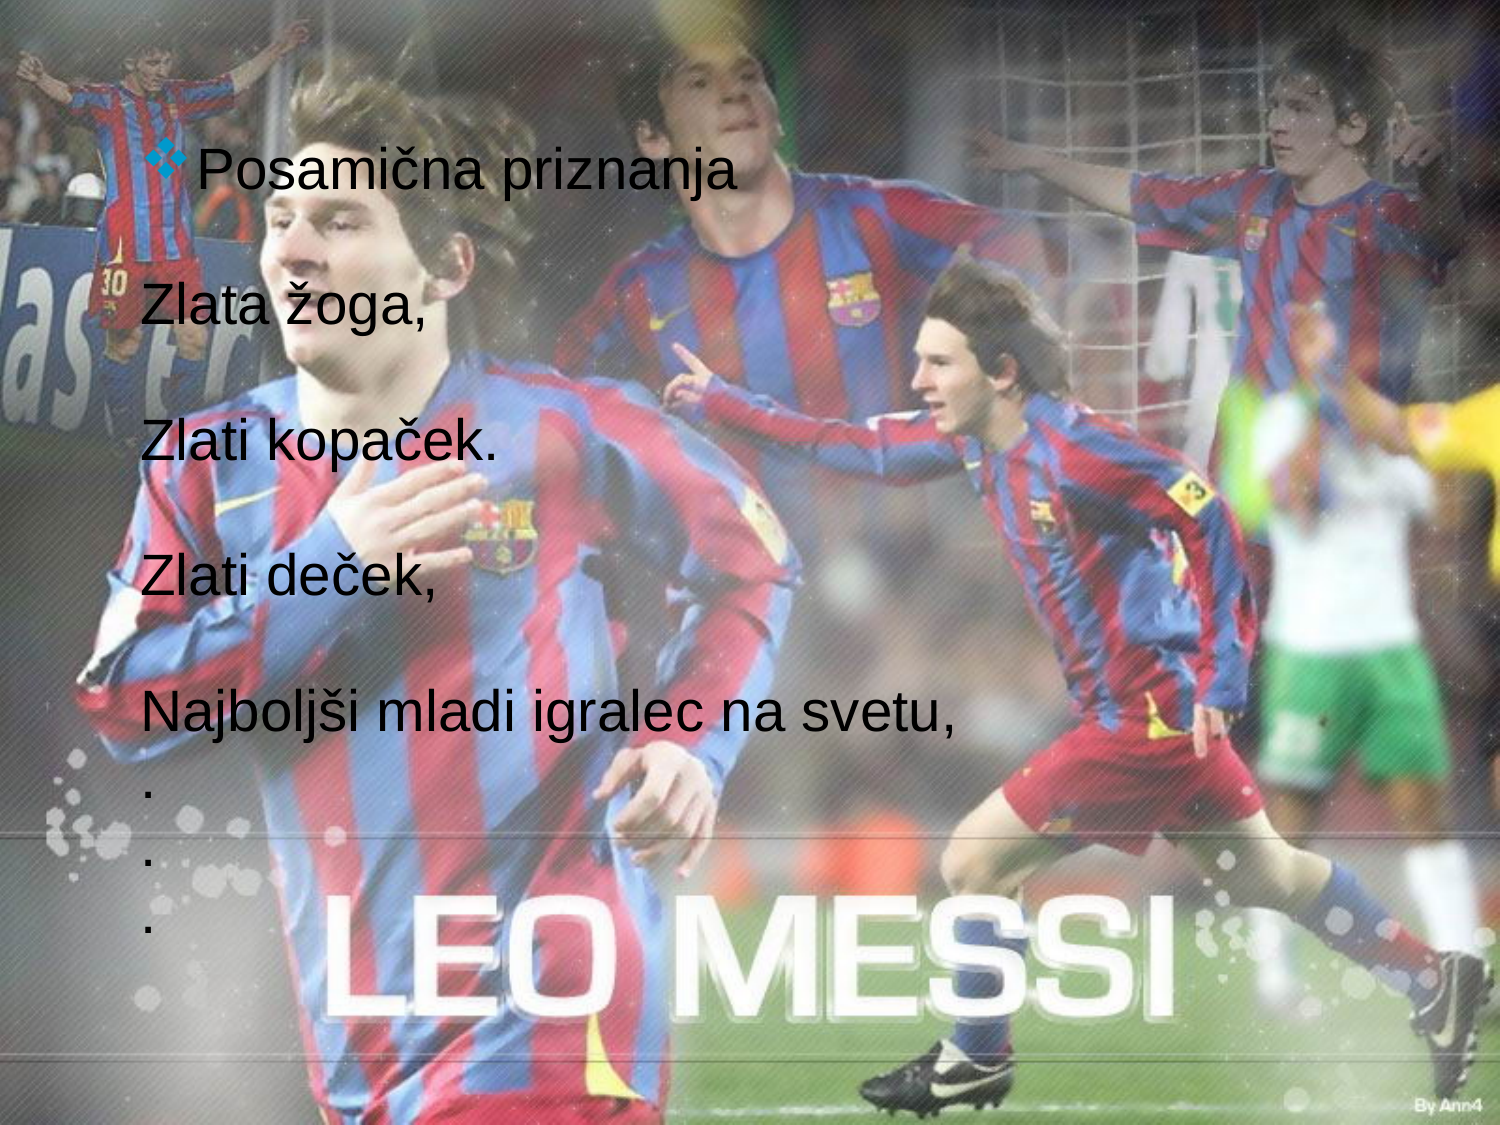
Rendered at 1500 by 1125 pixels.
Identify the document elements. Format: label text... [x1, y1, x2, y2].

picture [0, 0, 1500, 1125]
list Posamična priznanja Zlata žoga, Zlati kopaček. Zlati deček, Najboljši mladi igralec na svetu, . . . [125, 137, 1400, 1000]
